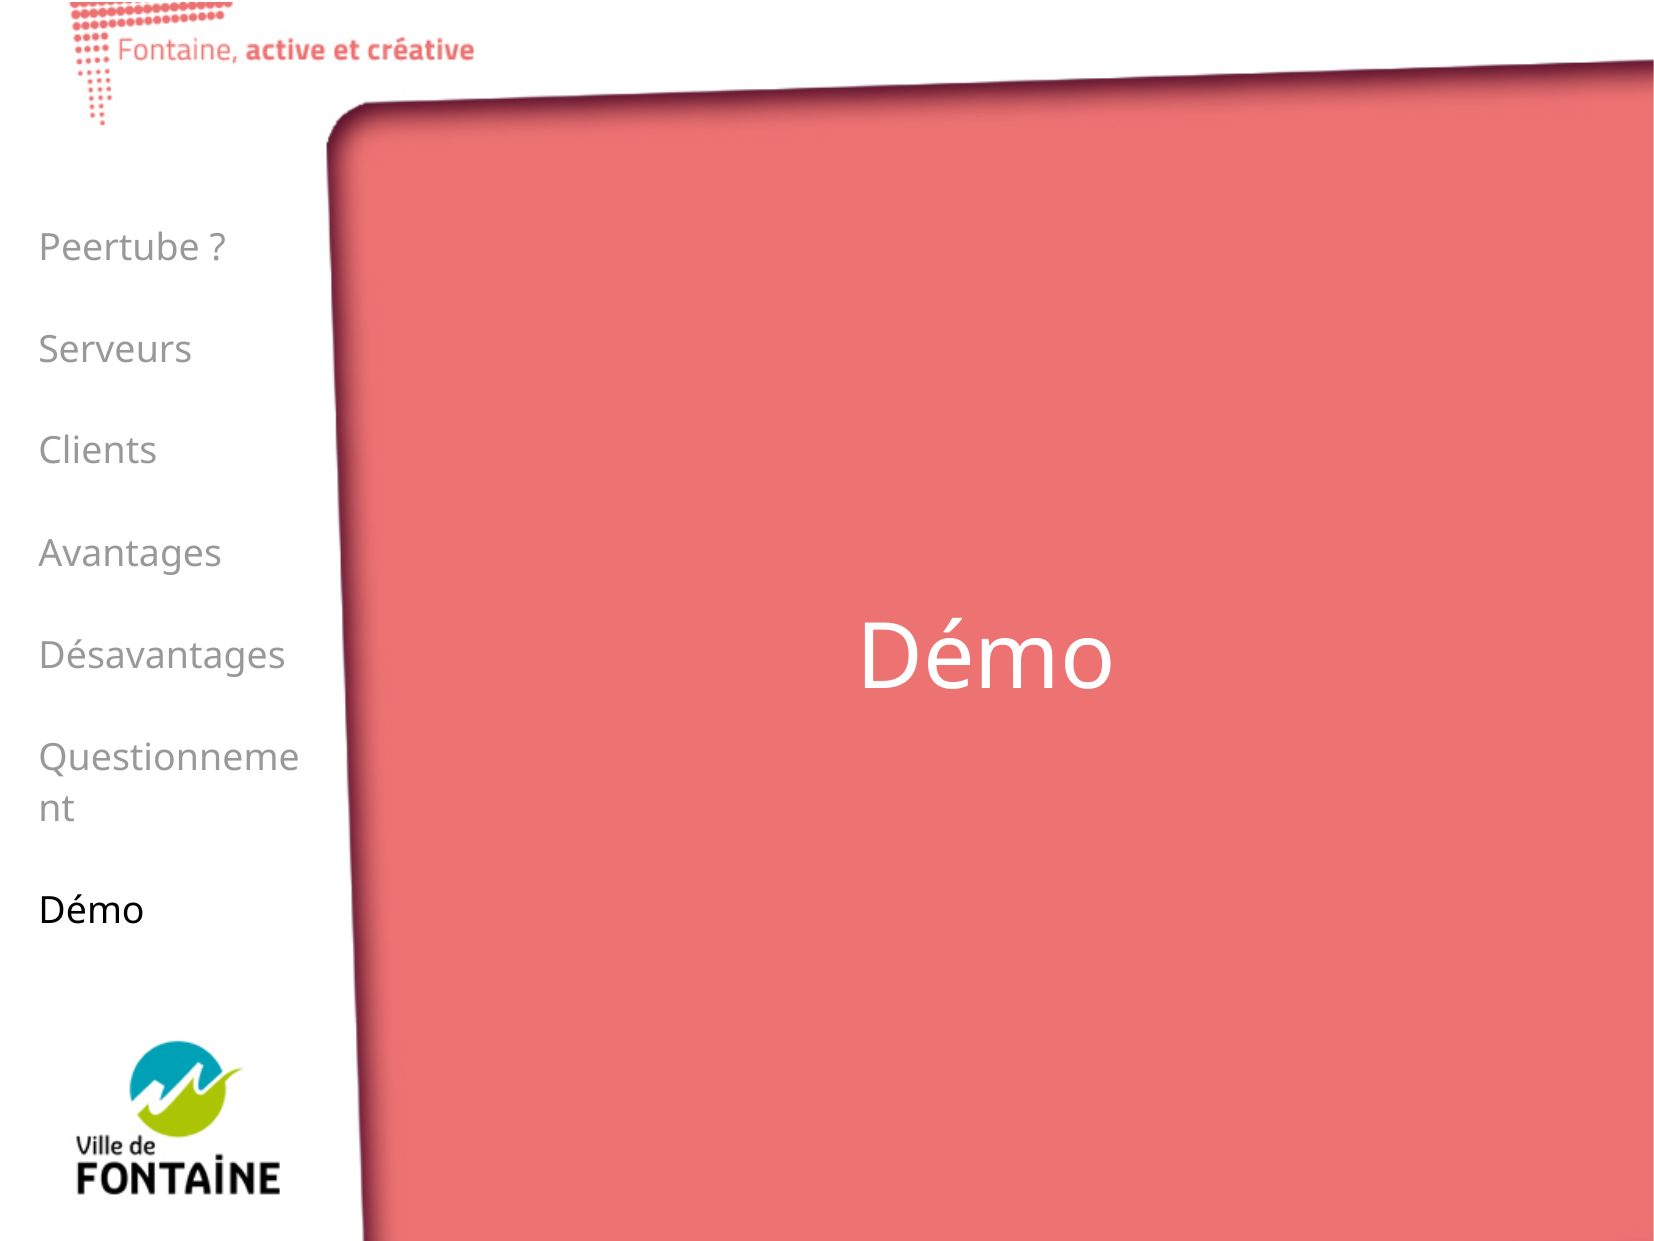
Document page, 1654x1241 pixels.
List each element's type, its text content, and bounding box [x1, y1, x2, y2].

list Démo [679, 590, 1223, 721]
text_box Peertube ? Serveurs Clients Avantages Désavantages Questionnement Démo [23, 212, 331, 794]
picture [5, 2, 1654, 1241]
